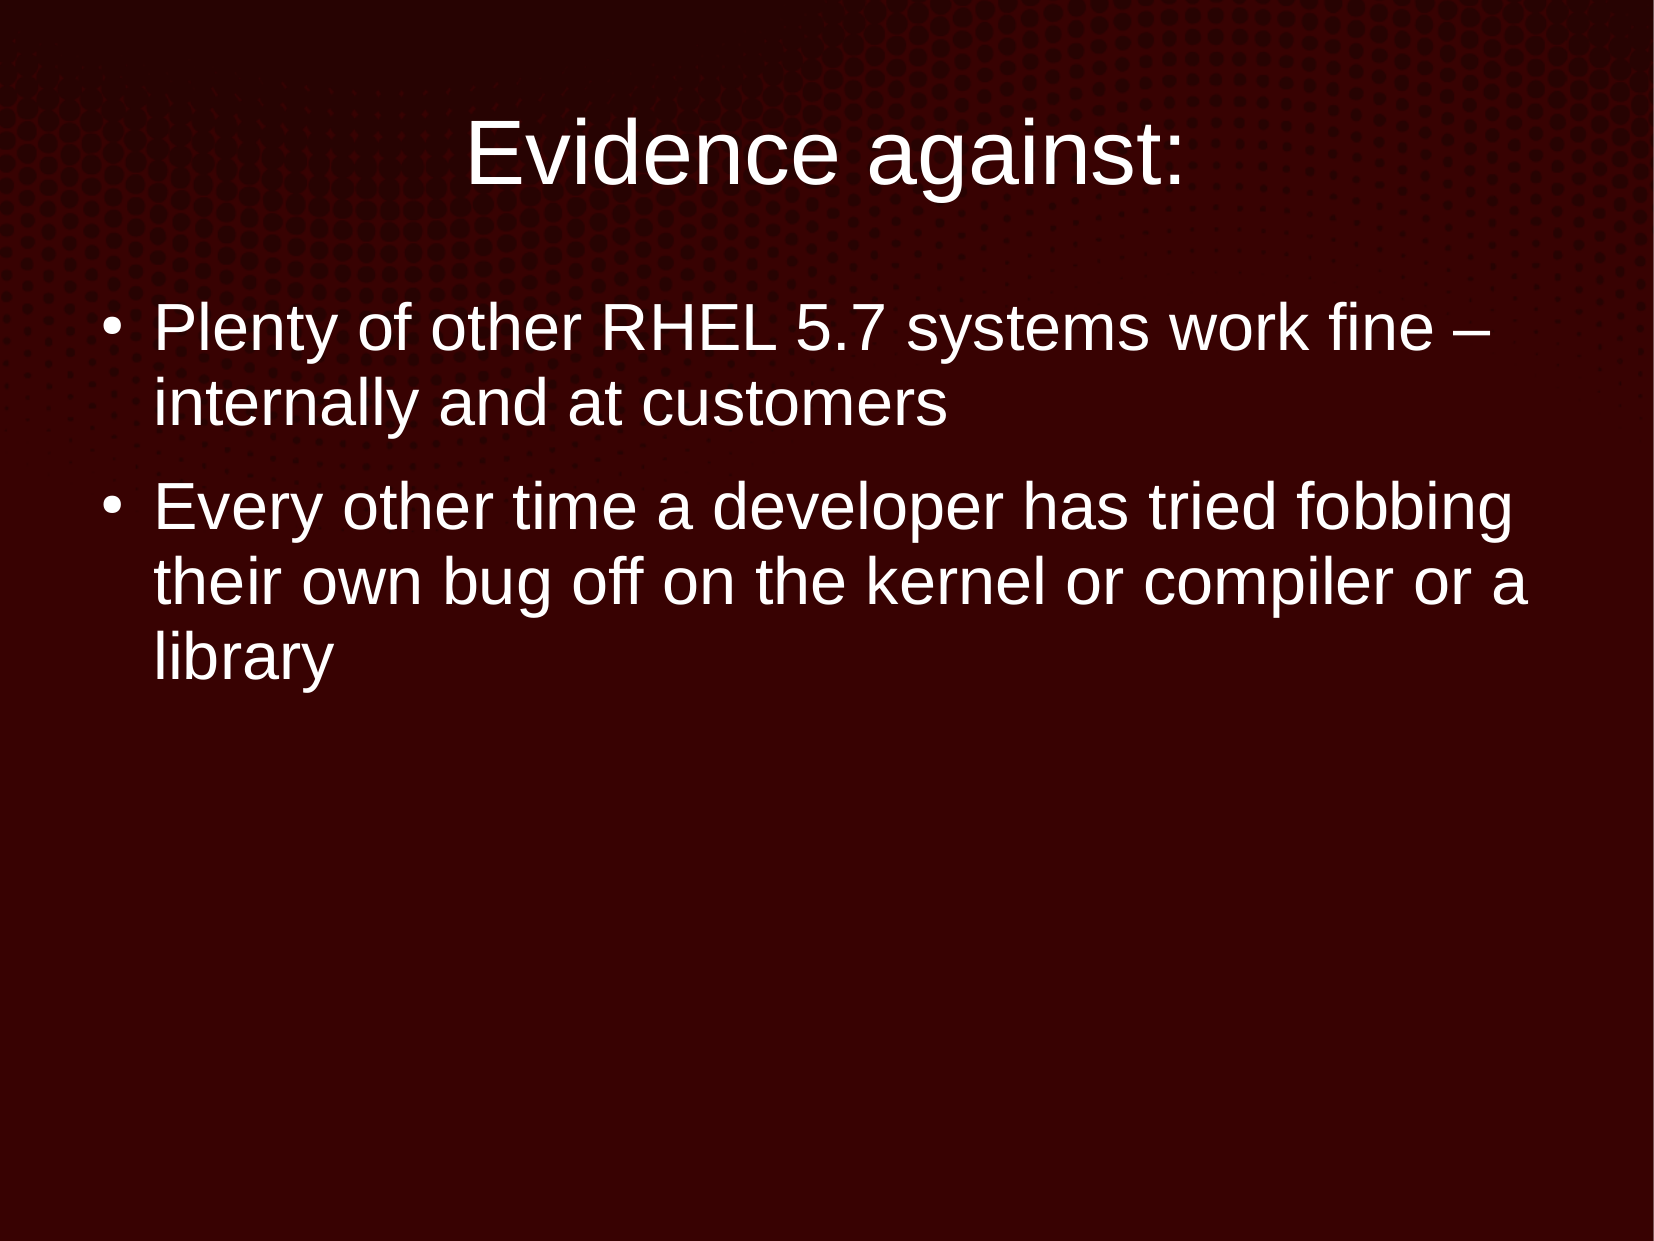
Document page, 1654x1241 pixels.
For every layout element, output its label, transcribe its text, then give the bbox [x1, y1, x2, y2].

list Plenty of other RHEL 5.7 systems work fine – internally and at customers Every other time a developer has tried fobbing their own bug off on the kernel or compiler or a library [82, 290, 1571, 1109]
picture [0, 0, 1654, 1241]
title Evidence against: [82, 49, 1571, 257]
